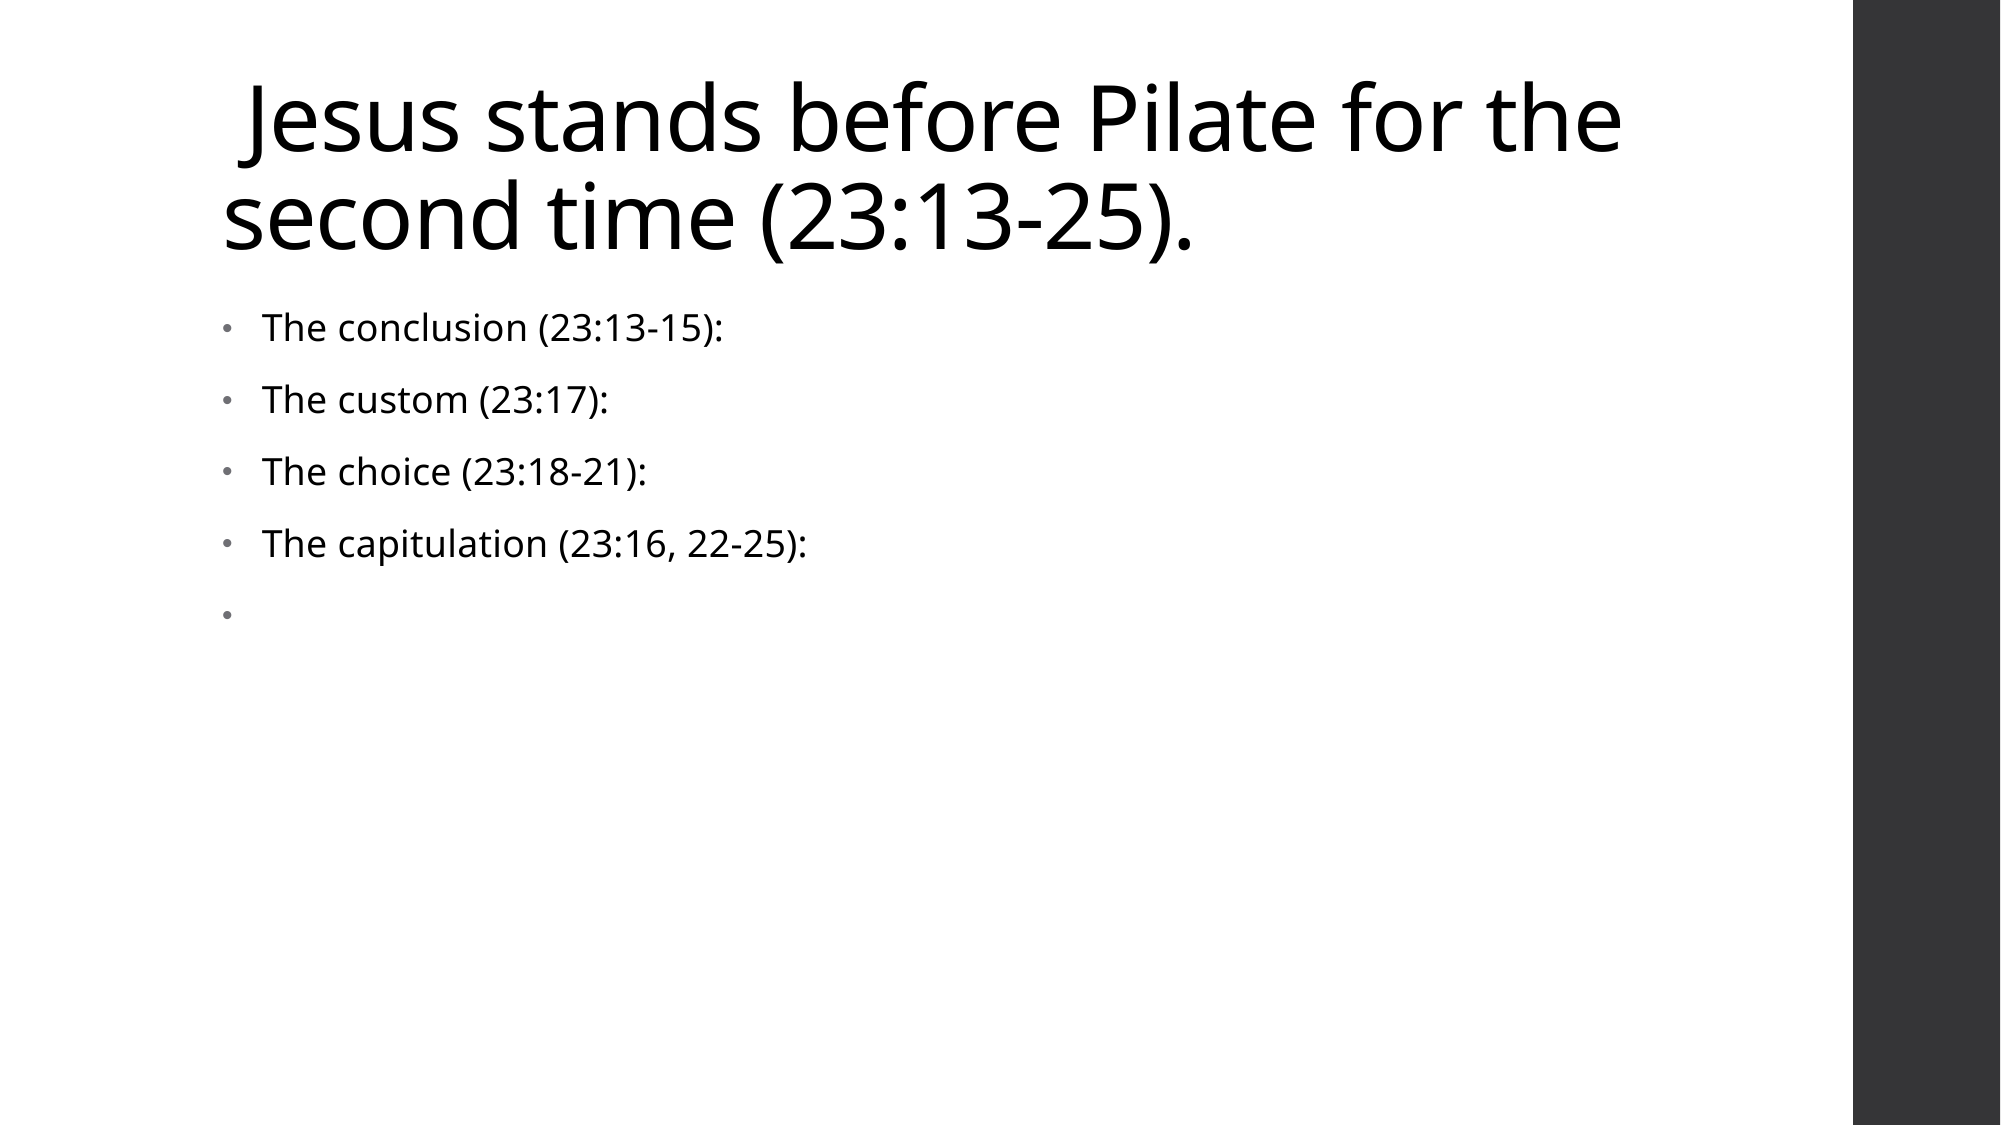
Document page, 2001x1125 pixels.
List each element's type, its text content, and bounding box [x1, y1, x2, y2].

list The conclusion (23:13-15): The custom (23:17): The choice (23:18-21): The capitulation (23:16, 22-25): [206, 299, 1617, 1014]
title Jesus stands before Pilate for the second time (23:13-25). [206, 60, 1797, 278]
